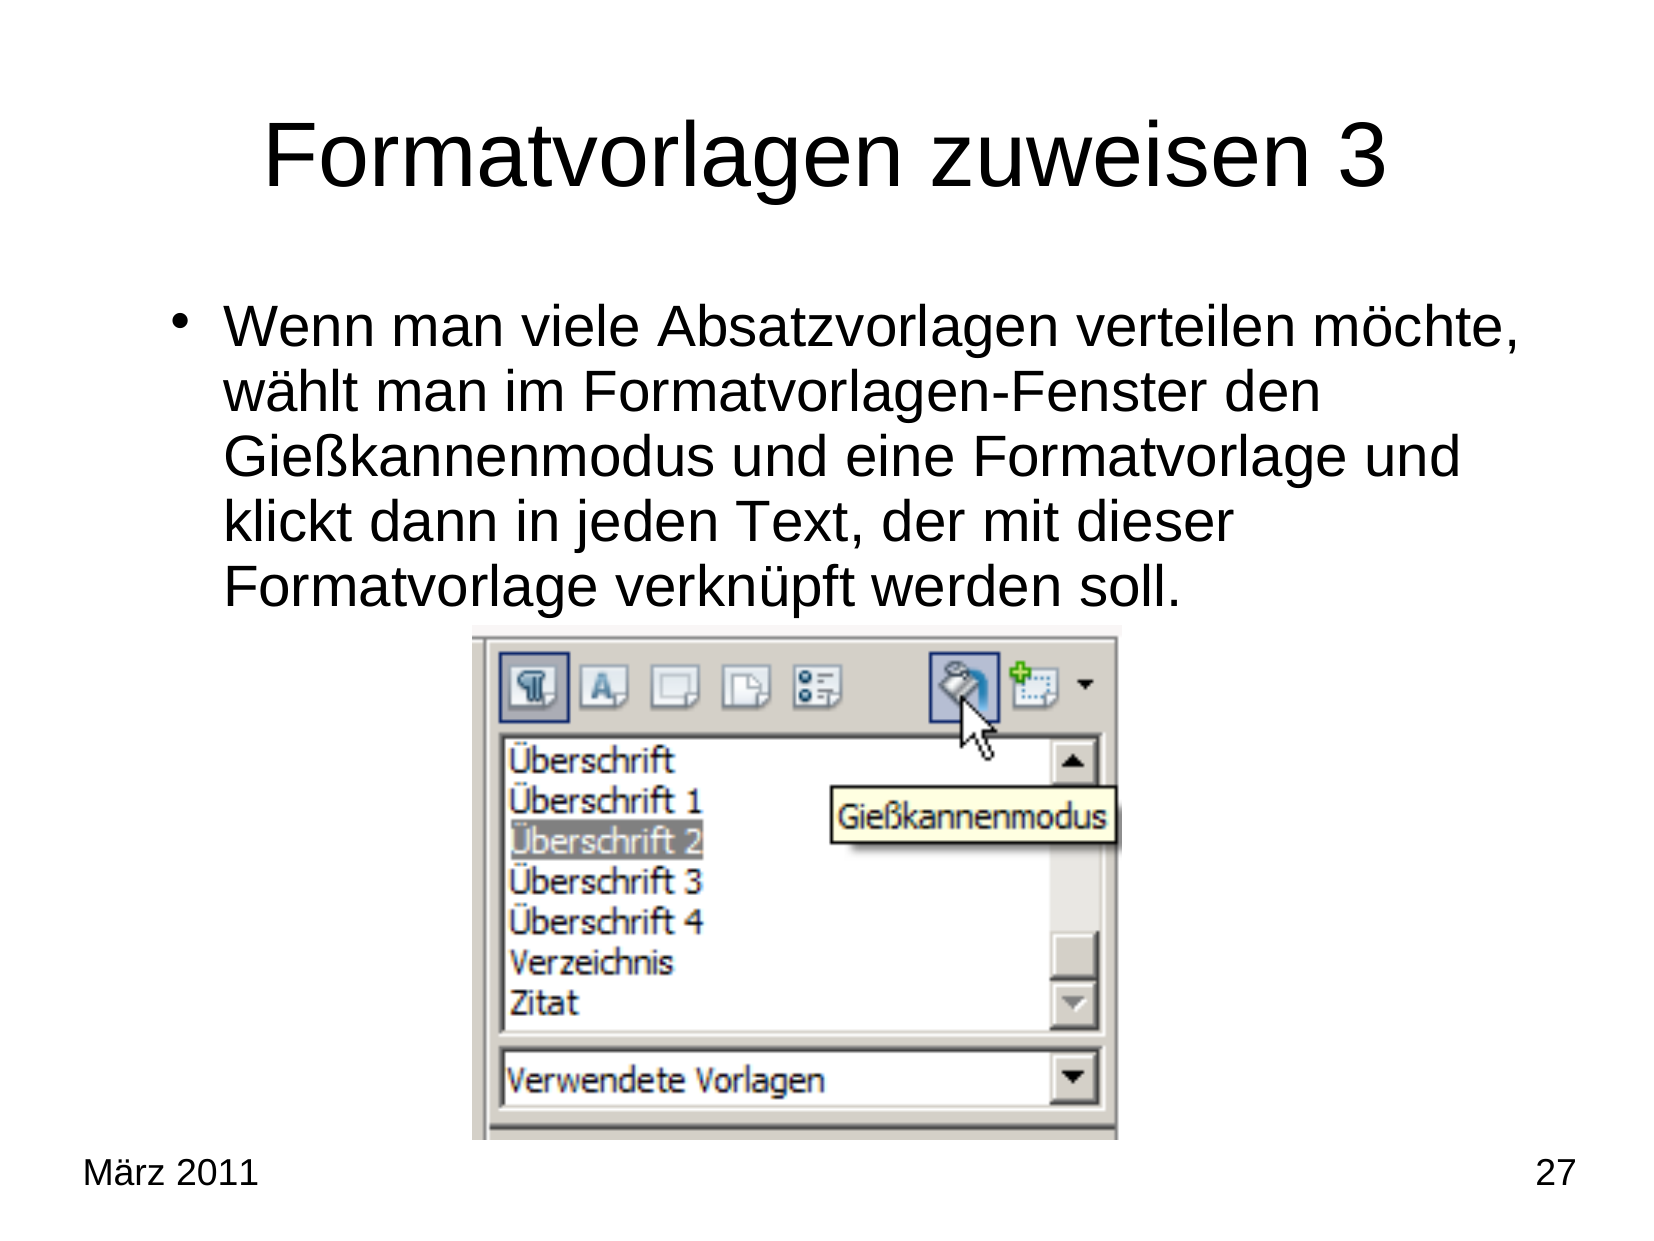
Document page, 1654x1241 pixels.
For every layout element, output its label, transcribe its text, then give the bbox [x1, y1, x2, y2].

list Wenn man viele Absatzvorlagen verteilen möchte, wählt man im Formatvorlagen-Fenster den Gießkannenmodus und eine Formatvorlage und klickt dann in jeden Text, der mit dieser Formatvorlage verknüpft werden soll. [82, 290, 1571, 1109]
picture [472, 625, 1122, 1140]
title Formatvorlagen zuweisen 3 [82, 49, 1571, 257]
